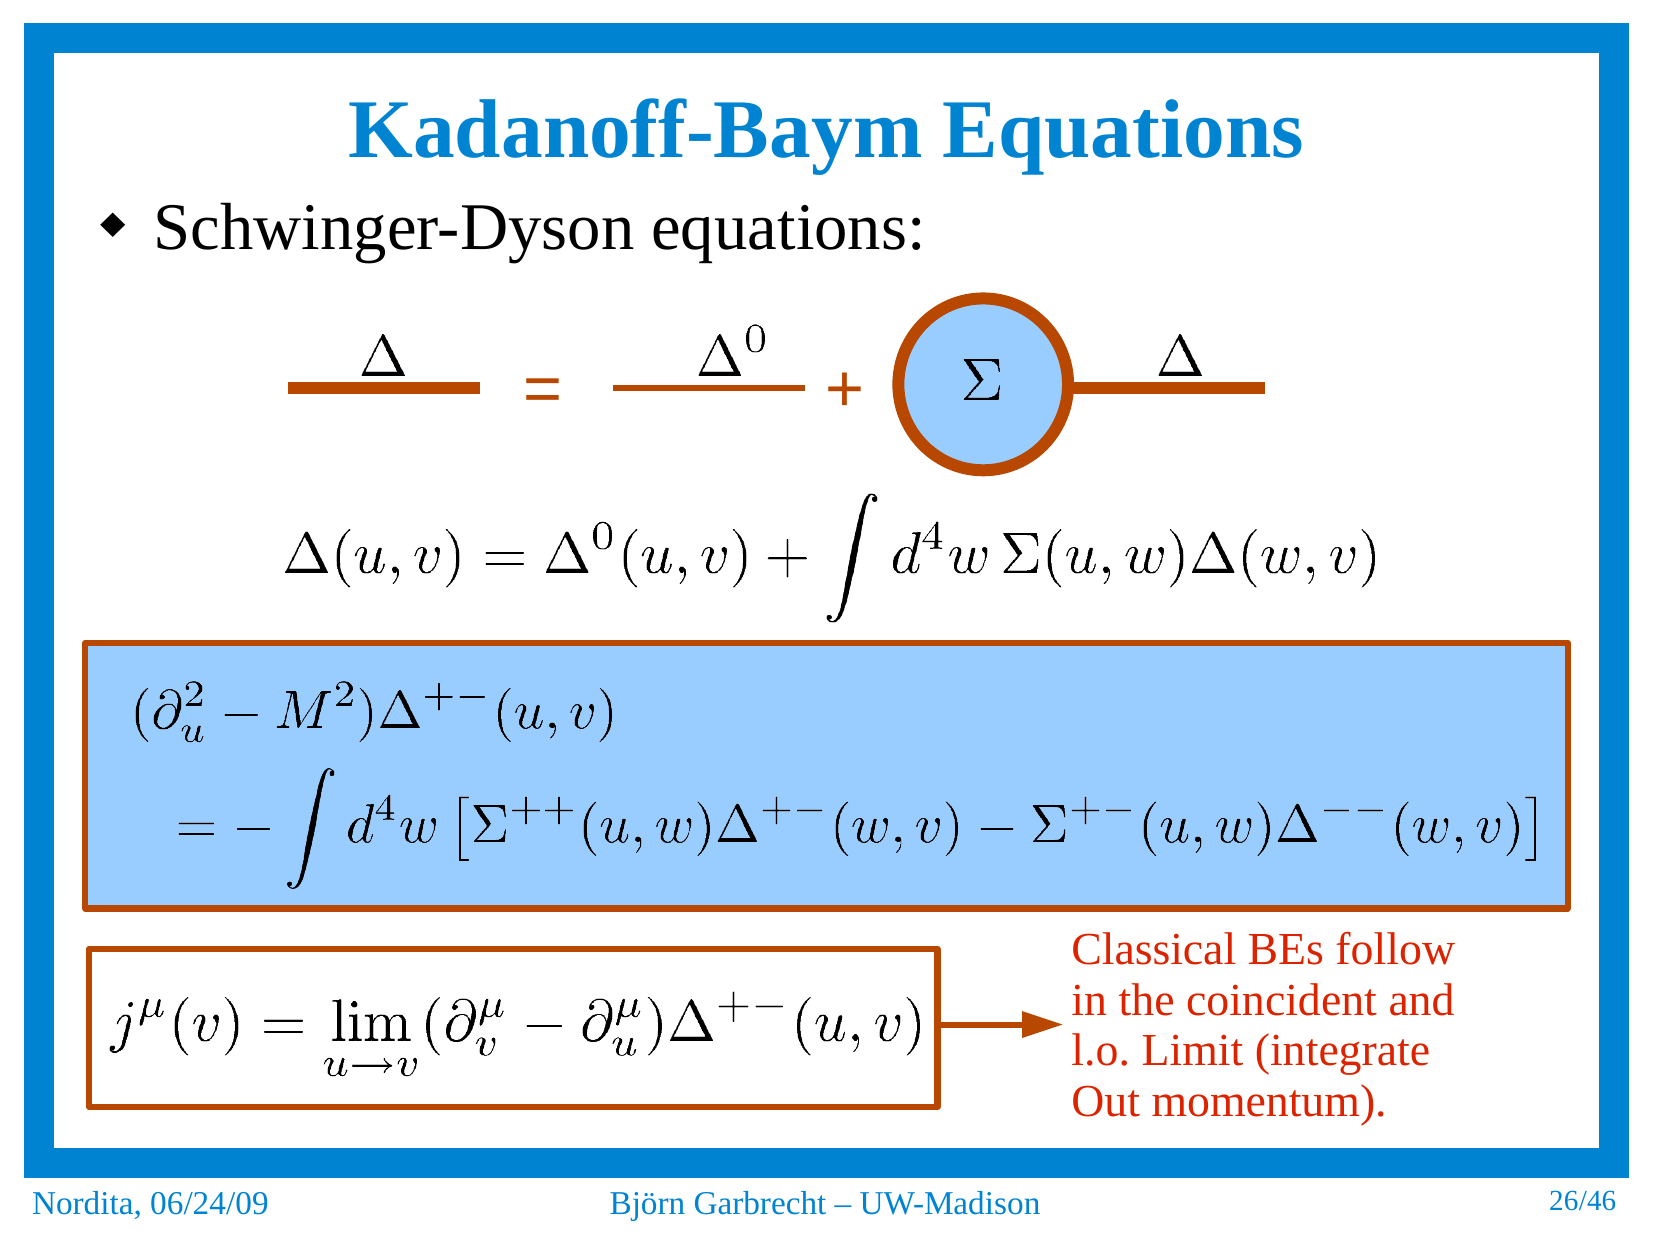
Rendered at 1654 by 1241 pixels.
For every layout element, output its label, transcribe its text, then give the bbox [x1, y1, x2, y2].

picture [171, 762, 1553, 893]
picture [100, 984, 929, 1084]
text_box Classical BEs follow in the coincident and l.o. Limit (integrate Out momentum). [1056, 916, 1471, 1154]
picture [126, 676, 625, 747]
picture [354, 331, 413, 384]
picture [278, 487, 1386, 627]
text_box + [810, 343, 893, 442]
title Kadanoff-Baym Equations [82, 33, 1571, 189]
list Schwinger-Dyson equations: [82, 189, 1571, 280]
text_box [85, 642, 1568, 909]
text_box = [508, 343, 592, 442]
picture [956, 354, 1010, 408]
picture [1151, 331, 1210, 384]
picture [691, 319, 773, 384]
text_box [898, 298, 1069, 471]
